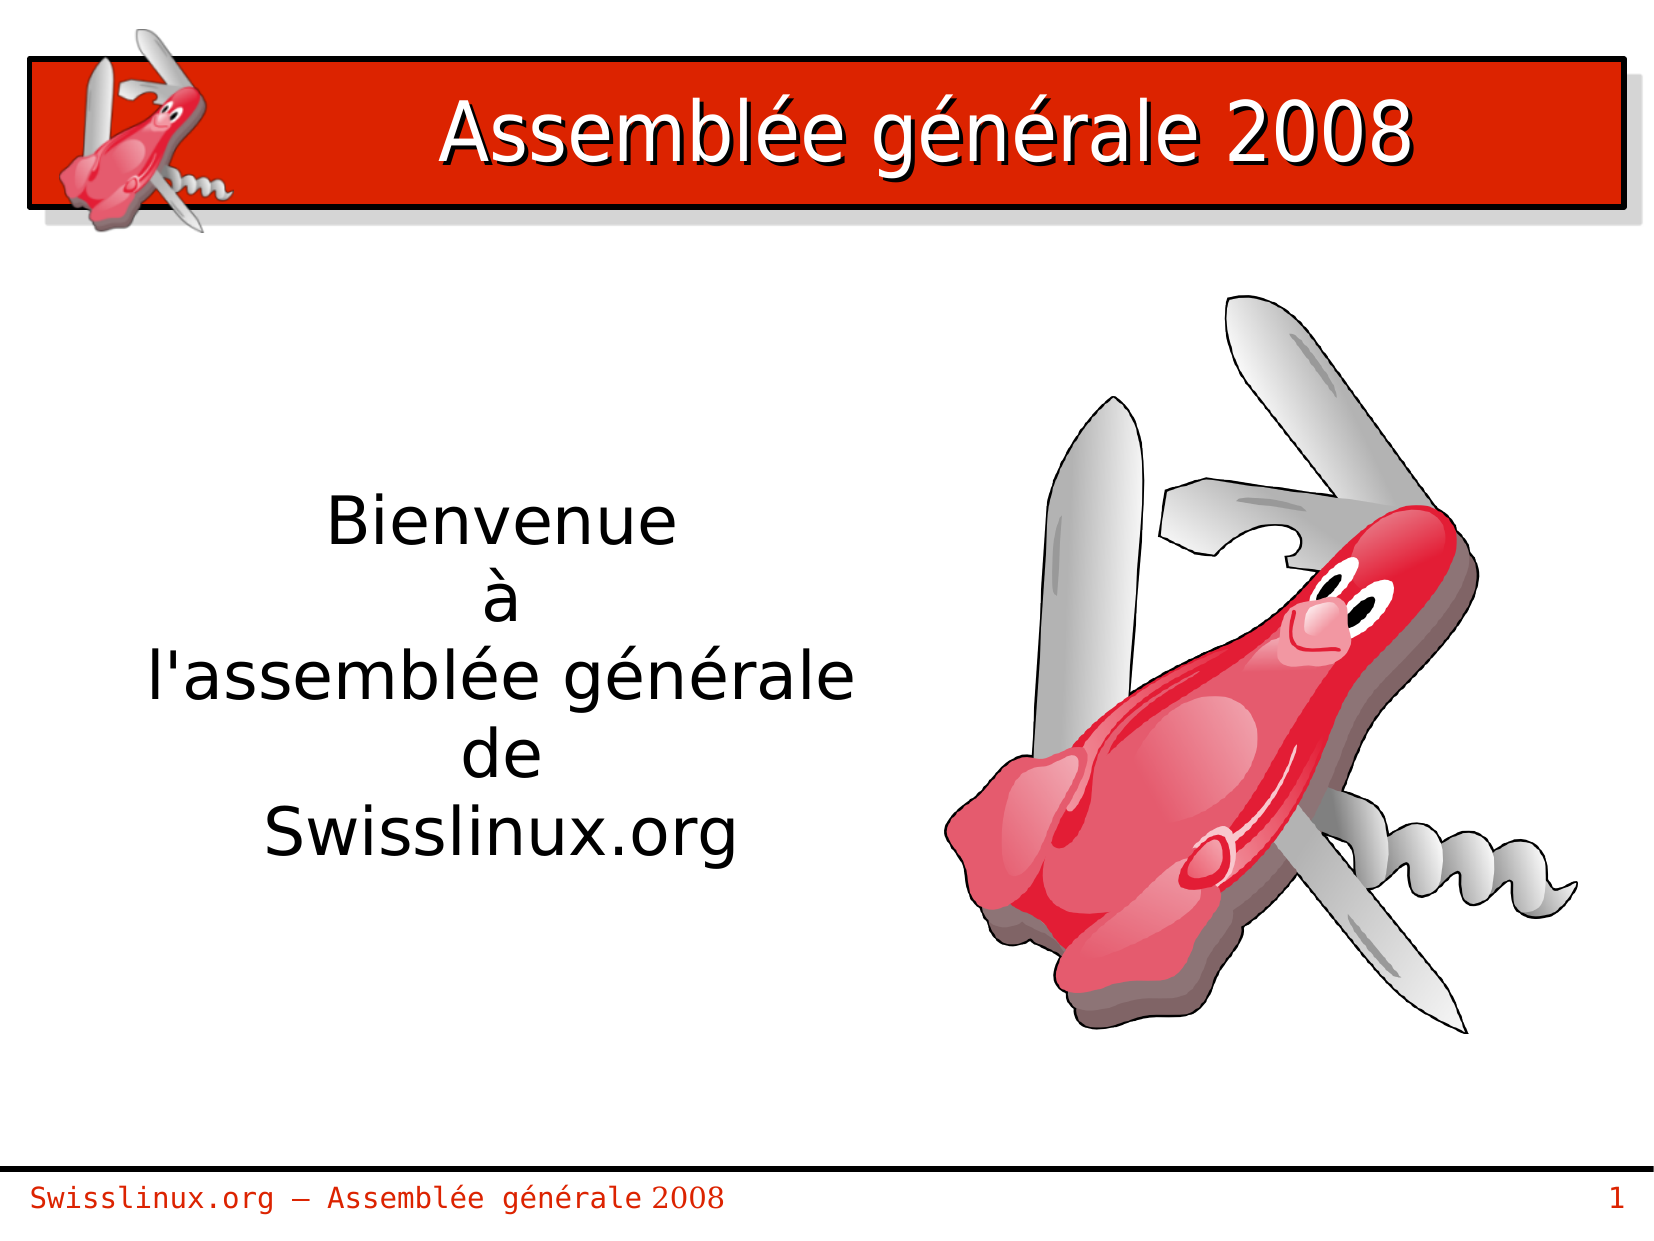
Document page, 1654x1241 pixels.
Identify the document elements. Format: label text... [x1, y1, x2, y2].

subtitle Bienvenue à l'assemblée générale de Swisslinux.org [53, 290, 916, 1063]
picture [944, 295, 1578, 1034]
title Assemblée générale 2008 [259, 84, 1595, 182]
picture [59, 29, 234, 233]
